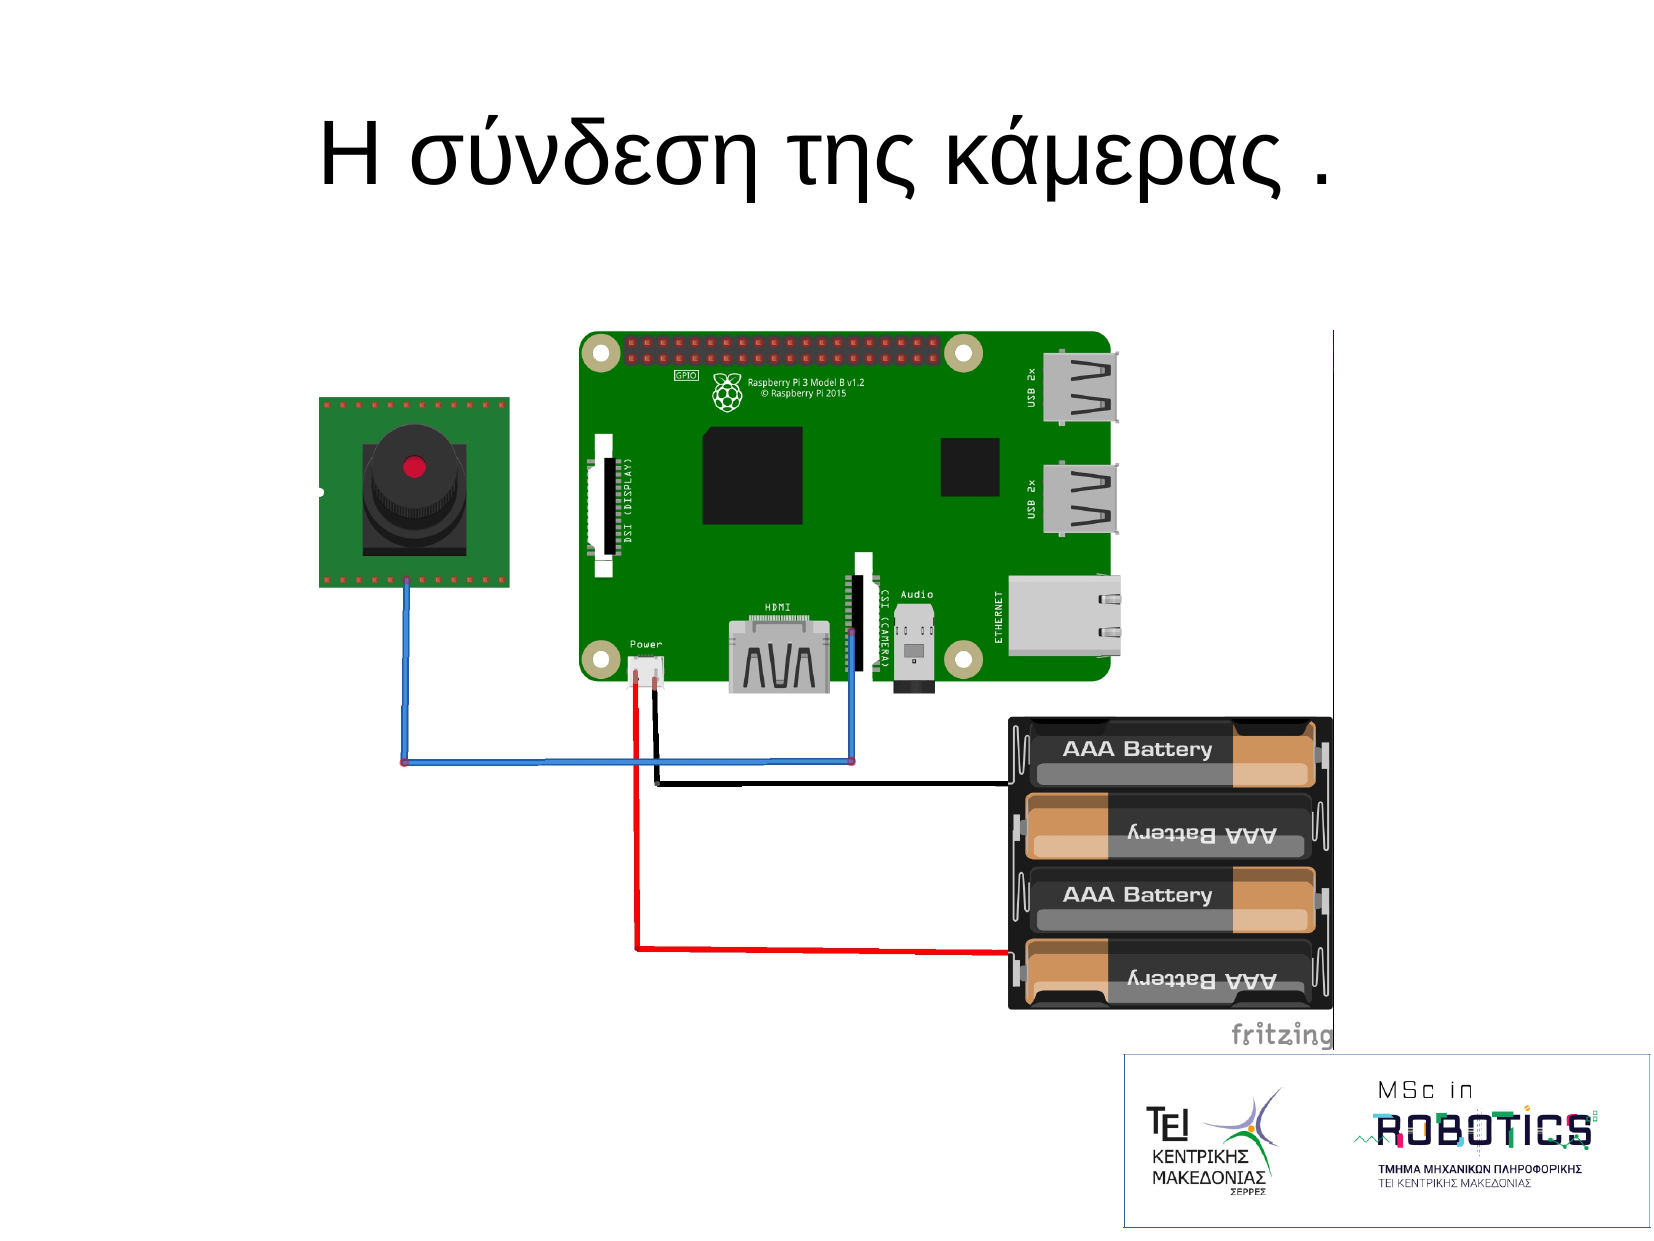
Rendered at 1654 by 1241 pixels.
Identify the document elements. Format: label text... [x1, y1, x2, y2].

picture [319, 330, 1654, 1231]
title Η σύνδεση της κάμερας . [82, 49, 1571, 257]
